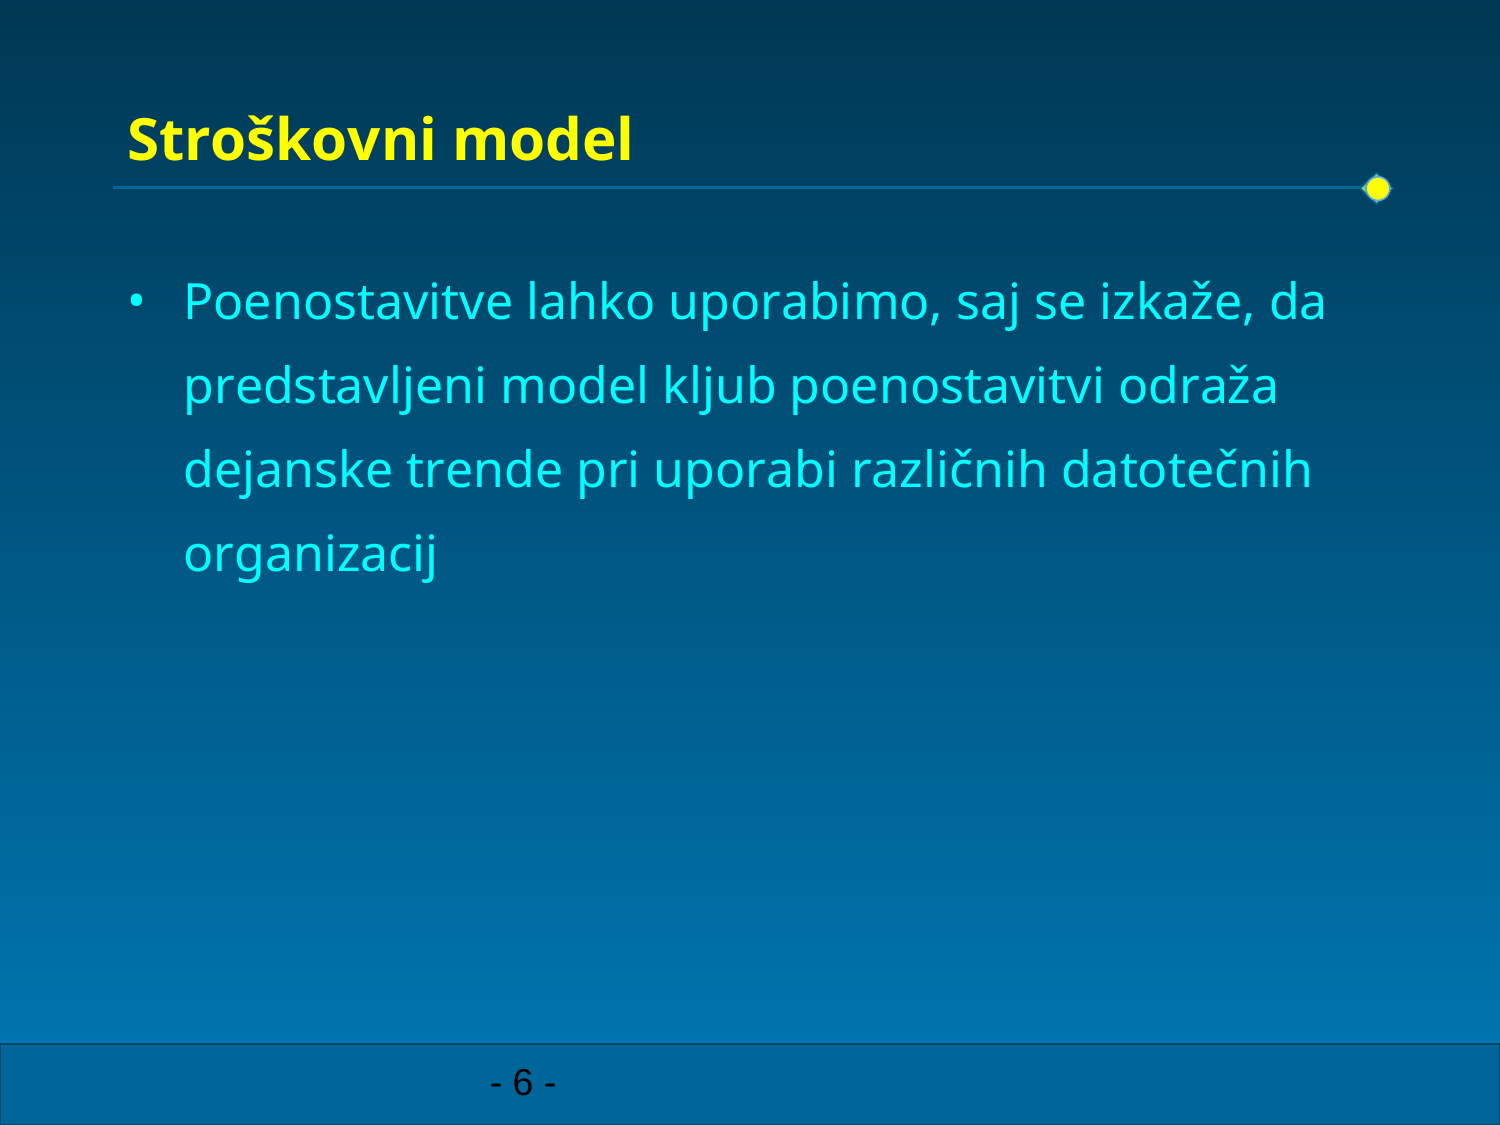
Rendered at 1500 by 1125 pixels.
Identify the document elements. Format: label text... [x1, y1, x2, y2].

list Poenostavitve lahko uporabimo, saj se izkaže, da predstavljeni model kljub poenostavitvi odraža dejanske trende pri uporabi različnih datotečnih organizacij [112, 237, 1388, 963]
title Stroškovni model [112, 94, 1388, 181]
